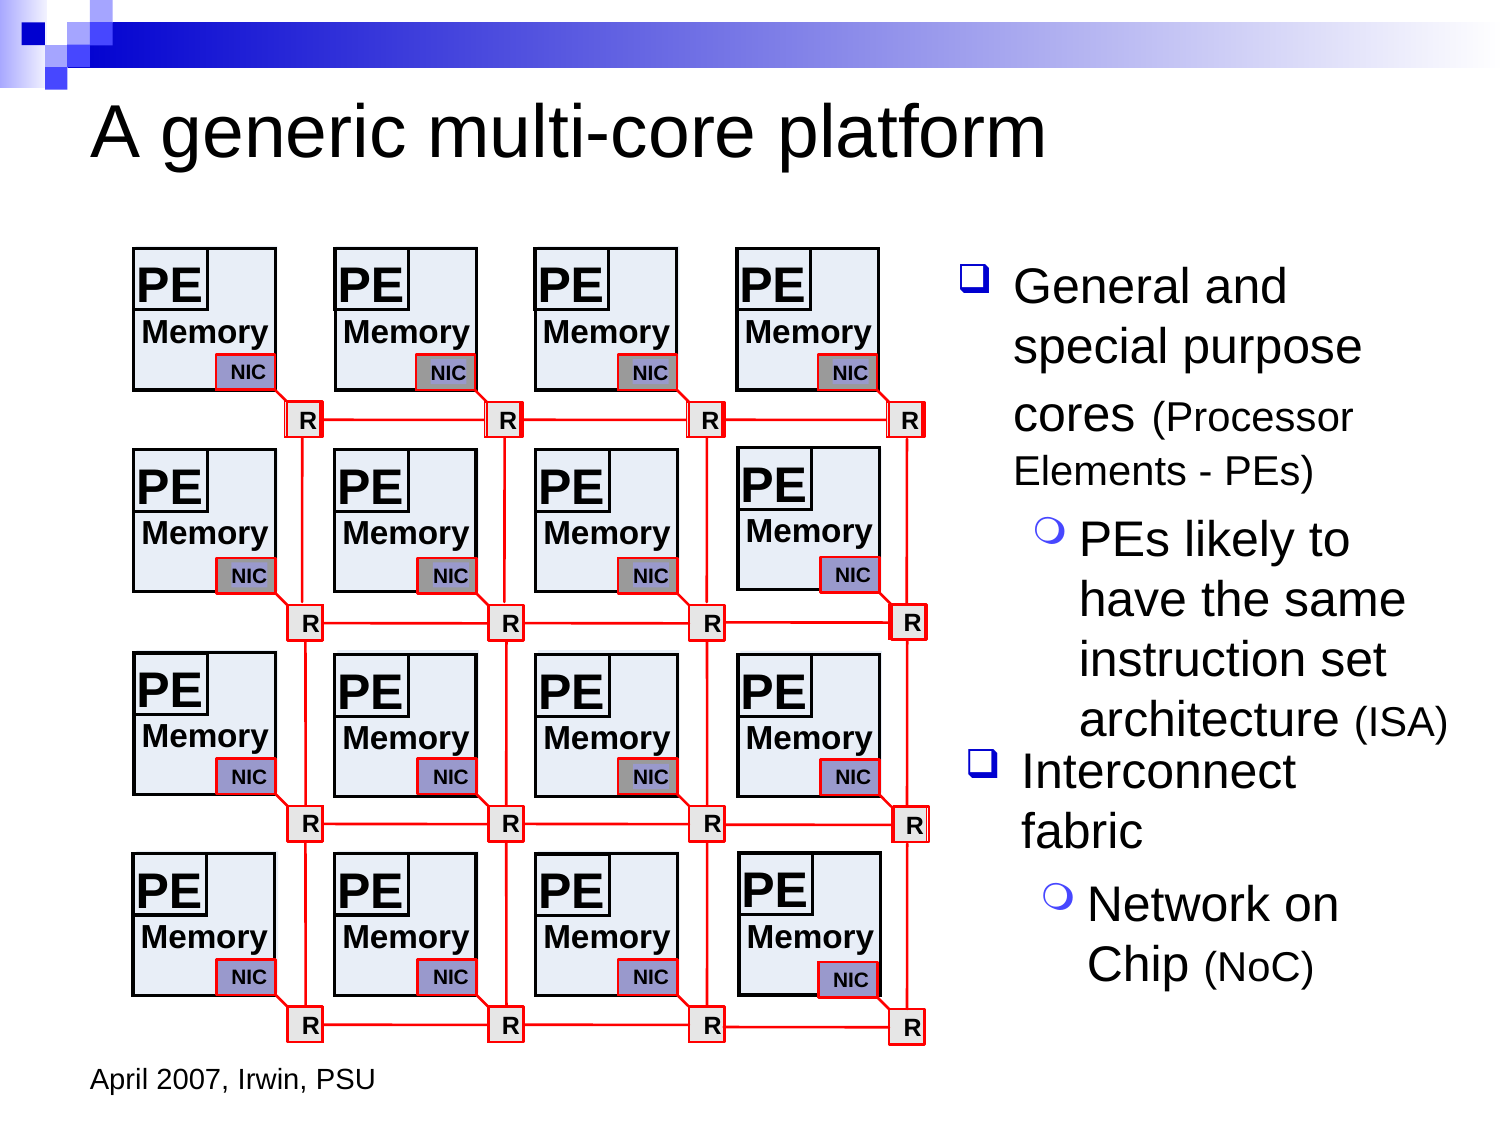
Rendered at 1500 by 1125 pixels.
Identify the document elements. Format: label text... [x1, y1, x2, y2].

text_box NIC [231, 763, 268, 790]
text_box [739, 449, 810, 508]
text_box [535, 956, 680, 996]
text_box [133, 552, 279, 592]
text_box [619, 356, 676, 389]
text_box NIC [432, 763, 469, 790]
text_box [490, 807, 522, 840]
text_box PE [337, 454, 404, 510]
text_box Memory [718, 309, 898, 350]
text_box PE [136, 454, 203, 510]
text_box [336, 855, 407, 913]
text_box NIC [231, 964, 268, 990]
text_box NIC [835, 763, 872, 790]
text_box PE [740, 452, 807, 508]
text_box R [703, 607, 722, 638]
text_box PE [337, 659, 404, 715]
text_box Memory [114, 915, 295, 956]
text_box [490, 606, 522, 639]
text_box Memory [720, 914, 901, 955]
text_box [690, 1008, 723, 1041]
text_box [488, 403, 520, 436]
text_box [209, 449, 279, 511]
text_box [690, 807, 723, 840]
text_box April 2007, Irwin, PSU [74, 1024, 426, 1103]
text_box [690, 606, 723, 639]
text_box [334, 956, 479, 996]
text_box [334, 552, 479, 592]
text_box [690, 403, 723, 436]
text_box [535, 757, 677, 797]
text_box [417, 356, 474, 389]
text_box NIC [432, 562, 469, 588]
text_box [410, 449, 479, 511]
text_box [337, 850, 479, 915]
text_box PE [740, 659, 807, 715]
text_box NIC [633, 964, 669, 990]
text_box [136, 850, 279, 915]
text_box [135, 250, 206, 308]
text_box NIC [230, 358, 267, 384]
text_box R [905, 809, 924, 840]
text_box R [301, 1009, 321, 1040]
text_box [490, 1008, 522, 1041]
text_box [737, 955, 881, 998]
text_box Memory [316, 511, 496, 552]
text_box R [499, 404, 518, 435]
text_box [133, 350, 278, 390]
text_box NIC [633, 763, 669, 790]
text_box PE [537, 252, 605, 308]
text_box PE [739, 252, 806, 308]
text_box [813, 447, 882, 509]
text_box [136, 650, 279, 714]
text_box PE [337, 252, 405, 308]
text_box PE [741, 857, 809, 913]
text_box [134, 855, 205, 913]
text_box Memory [316, 716, 496, 757]
text_box Memory [517, 716, 697, 757]
text_box [135, 655, 206, 713]
text_box PE [136, 657, 204, 713]
text_box [419, 559, 475, 592]
text_box PE [337, 858, 404, 913]
text_box Memory [115, 309, 295, 350]
text_box R [299, 404, 318, 435]
text_box R [701, 404, 720, 435]
text_box R [501, 1009, 521, 1040]
text_box NIC [430, 359, 467, 385]
text_box Memory [517, 915, 697, 956]
text_box Memory [517, 511, 697, 552]
text_box [738, 250, 809, 308]
text_box [619, 559, 676, 592]
text_box R [703, 807, 722, 838]
text_box [135, 245, 278, 309]
text_box [819, 356, 876, 389]
text_box [812, 248, 879, 309]
text_box [534, 350, 680, 390]
text_box [537, 650, 680, 716]
text_box [335, 246, 478, 309]
text_box [895, 808, 927, 841]
text_box [135, 451, 206, 510]
text_box [890, 1010, 923, 1043]
text_box [736, 350, 879, 390]
text_box R [301, 607, 321, 638]
text_box [337, 250, 407, 308]
title A generic multi-core platform [75, 74, 1426, 175]
text_box [739, 656, 810, 715]
text_box [537, 850, 680, 915]
text_box NIC [432, 964, 469, 990]
text_box PE [538, 659, 605, 715]
text_box [336, 451, 407, 510]
text_box [537, 451, 608, 510]
text_box [890, 403, 923, 436]
text_box [740, 650, 882, 716]
text_box [289, 606, 321, 639]
text_box Memory [516, 309, 697, 350]
text_box [336, 656, 407, 715]
text_box PE [538, 454, 605, 510]
text_box [611, 449, 680, 511]
text_box NIC [633, 562, 669, 588]
text_box NIC [632, 359, 669, 385]
text_box [535, 552, 680, 592]
text_box [337, 650, 479, 716]
text_box R [901, 404, 920, 435]
text_box [893, 606, 925, 638]
text_box [133, 755, 279, 795]
text_box NIC [832, 359, 869, 385]
text_box [737, 550, 882, 593]
text_box NIC [835, 561, 871, 587]
text_box Memory [115, 714, 296, 755]
text_box R [501, 607, 521, 638]
text_box R [501, 807, 521, 838]
text_box Memory [115, 511, 295, 552]
text_box [288, 403, 320, 436]
text_box [740, 855, 811, 913]
text_box [814, 853, 881, 914]
text_box R [903, 606, 922, 637]
text_box [537, 656, 608, 715]
text_box Memory [316, 309, 497, 350]
text_box PE [136, 252, 203, 308]
text_box General and special purpose cores (Processor Elements - PEs) PEs likely to have the same instruction set architecture (ISA) [942, 245, 1468, 550]
text_box NIC [832, 966, 869, 992]
text_box Interconnect fabric Network on Chip (NoC) [950, 731, 1410, 1036]
text_box R [903, 1011, 922, 1042]
text_box [289, 1008, 321, 1041]
text_box [334, 757, 479, 797]
text_box Memory [719, 509, 899, 550]
text_box PE [135, 858, 203, 913]
text_box PE [538, 858, 605, 914]
text_box NIC [231, 562, 268, 588]
text_box [537, 246, 680, 309]
text_box [334, 350, 478, 390]
text_box Memory [719, 716, 899, 757]
text_box [619, 760, 676, 793]
text_box [737, 757, 882, 797]
text_box R [301, 807, 321, 838]
text_box [132, 956, 279, 996]
text_box [537, 856, 608, 914]
text_box [218, 559, 274, 592]
text_box [289, 807, 321, 840]
text_box Memory [316, 915, 496, 956]
text_box [536, 250, 607, 308]
text_box R [703, 1009, 722, 1040]
